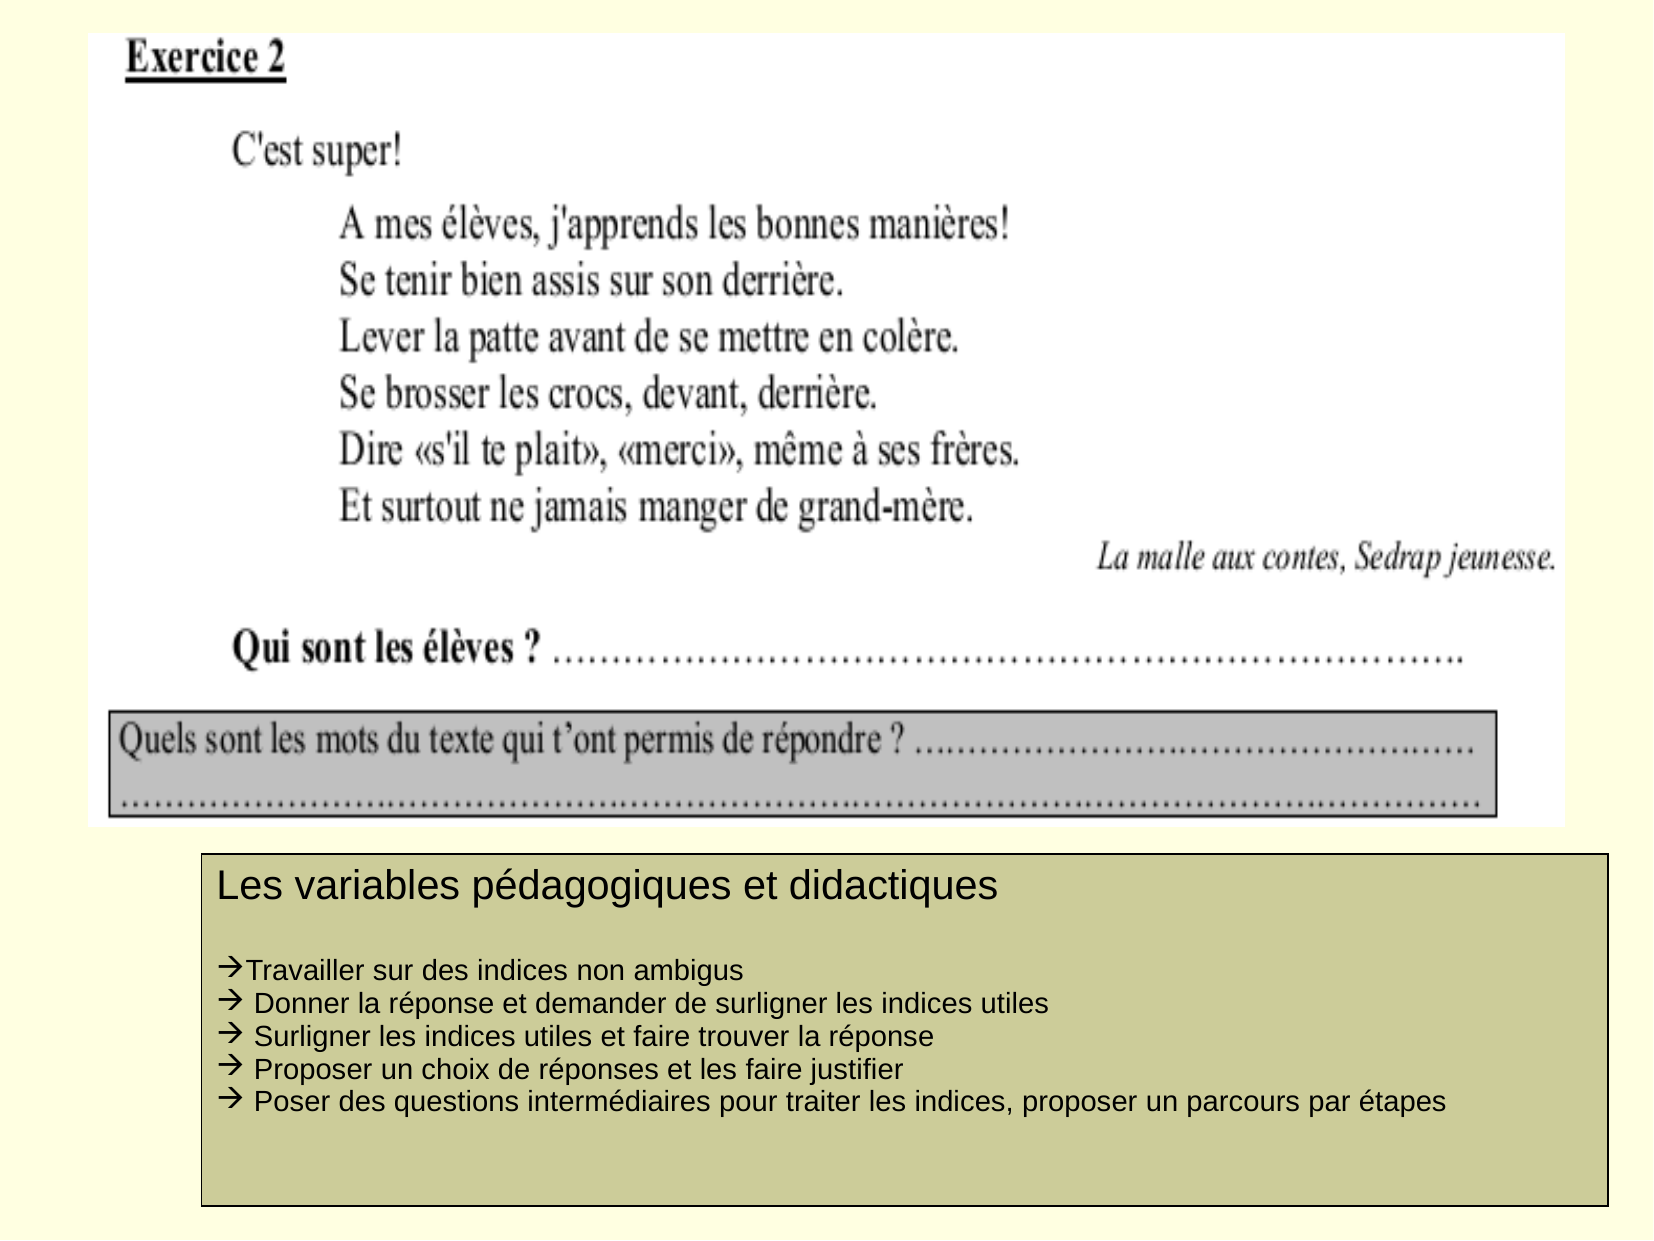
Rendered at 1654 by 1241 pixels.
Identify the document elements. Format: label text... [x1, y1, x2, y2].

text_box Les variables pédagogiques et didactiques Travailler sur des indices non ambigus Donner la réponse et demander de surligner les indices utiles Surligner les indices utiles et faire trouver la réponse Proposer un choix de réponses et les faire justifier Poser des questions intermédiaires pour traiter les indices, proposer un parcours par étapes [201, 854, 1609, 1206]
picture [88, 33, 1565, 827]
